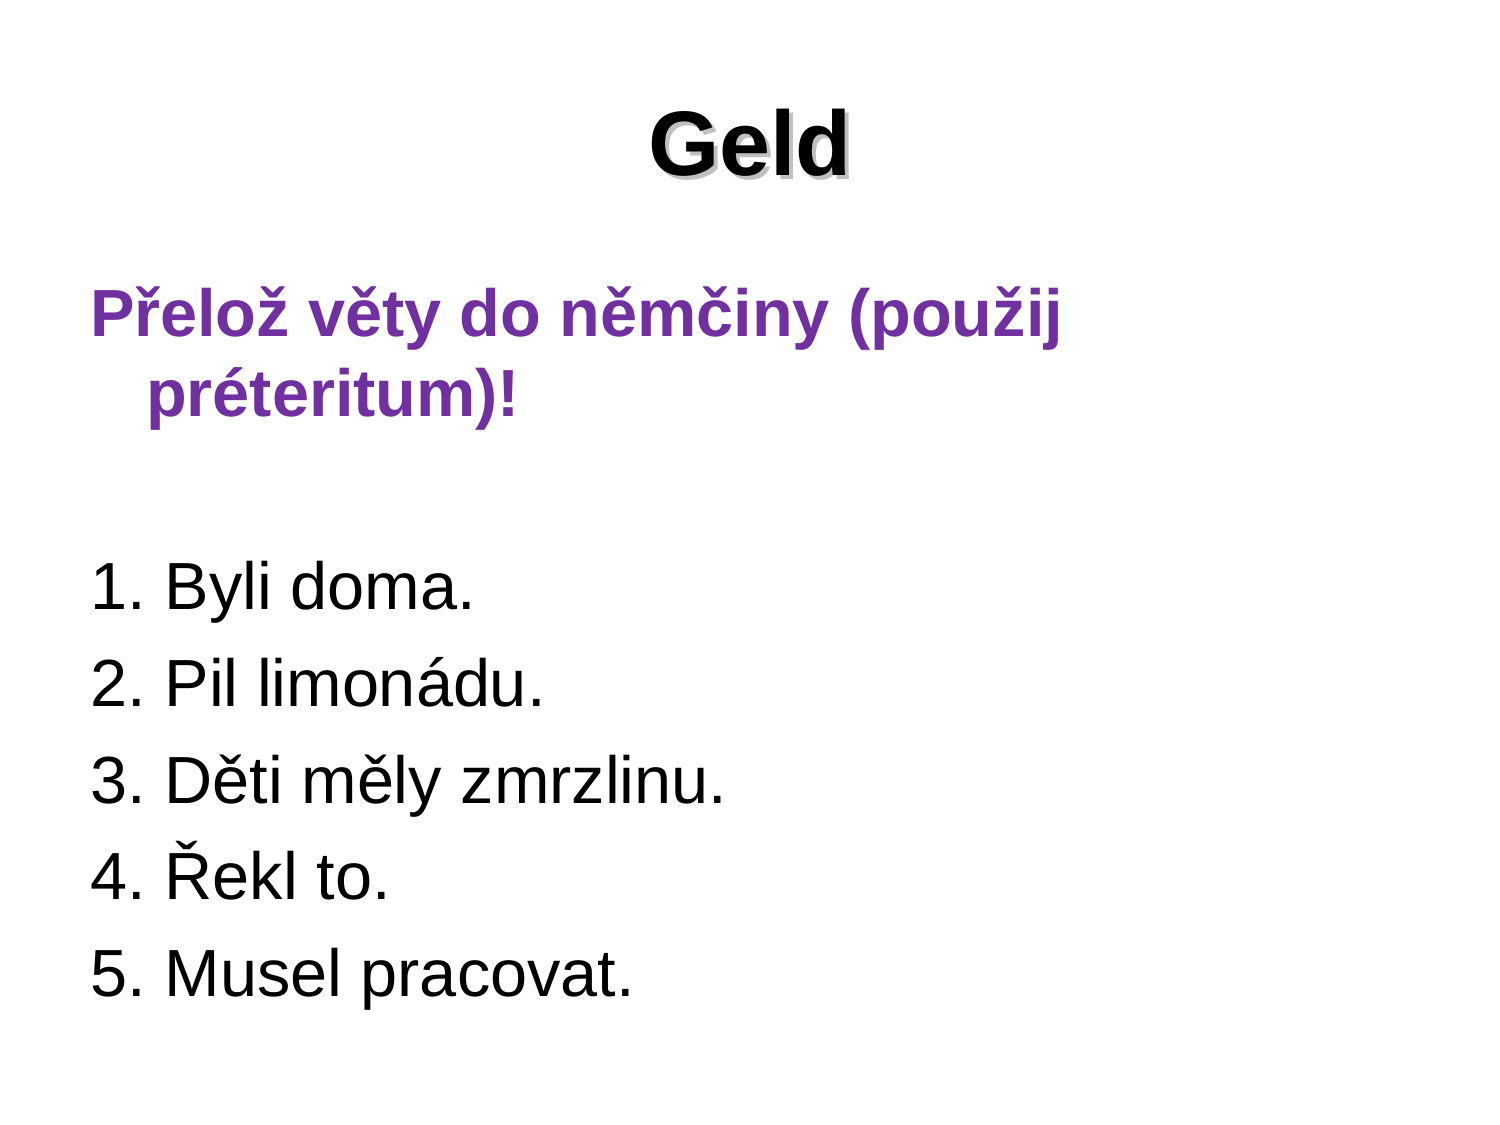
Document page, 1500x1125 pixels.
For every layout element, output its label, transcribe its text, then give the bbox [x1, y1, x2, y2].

list Přelož věty do němčiny (použij préteritum)! Byli doma. Pil limonádu. Děti měly zmrzlinu. Řekl to. Musel pracovat. [75, 262, 1426, 1114]
title Geld [75, 45, 1426, 233]
